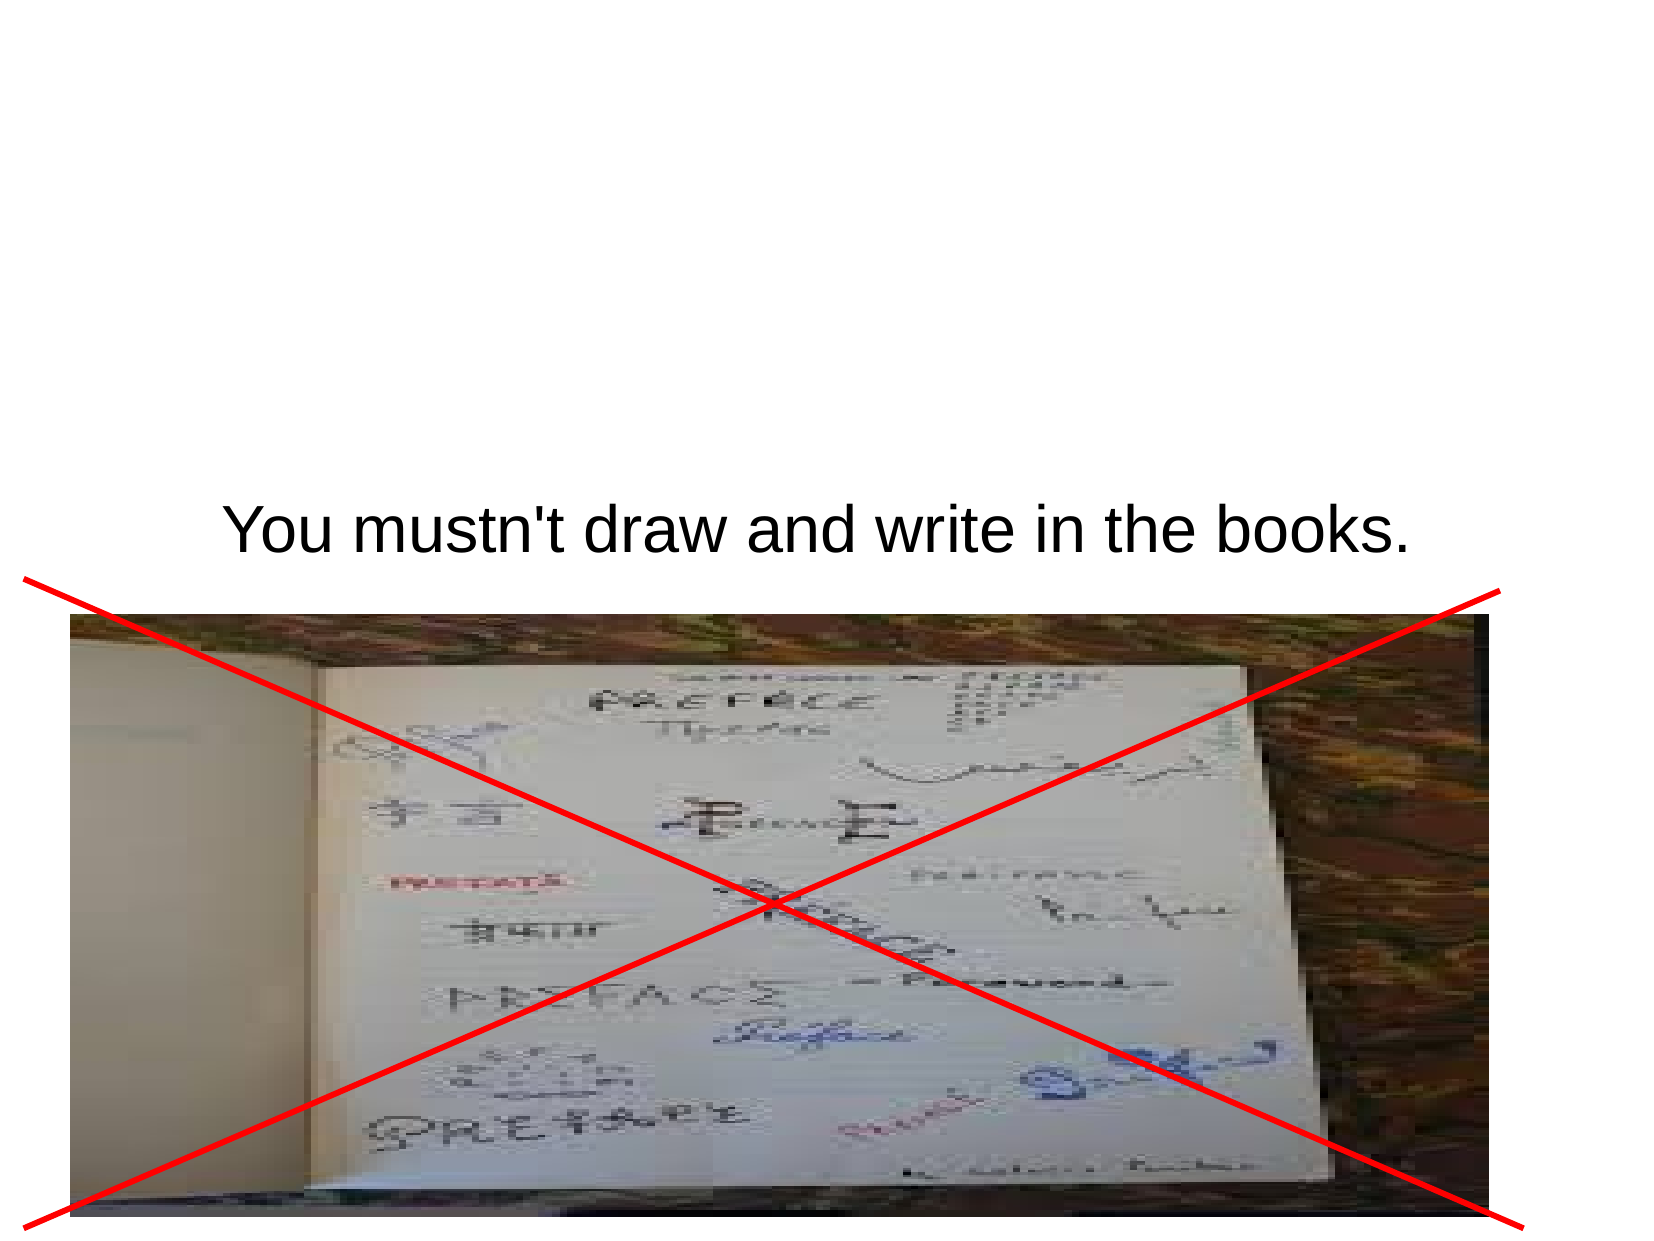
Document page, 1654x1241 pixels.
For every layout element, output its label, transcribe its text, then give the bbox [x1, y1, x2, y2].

picture [115, 614, 1435, 900]
picture [70, 908, 1487, 1217]
subtitle You mustn't draw and write in the books. [82, 49, 1571, 1010]
picture [785, 614, 1489, 1209]
picture [70, 614, 764, 1204]
